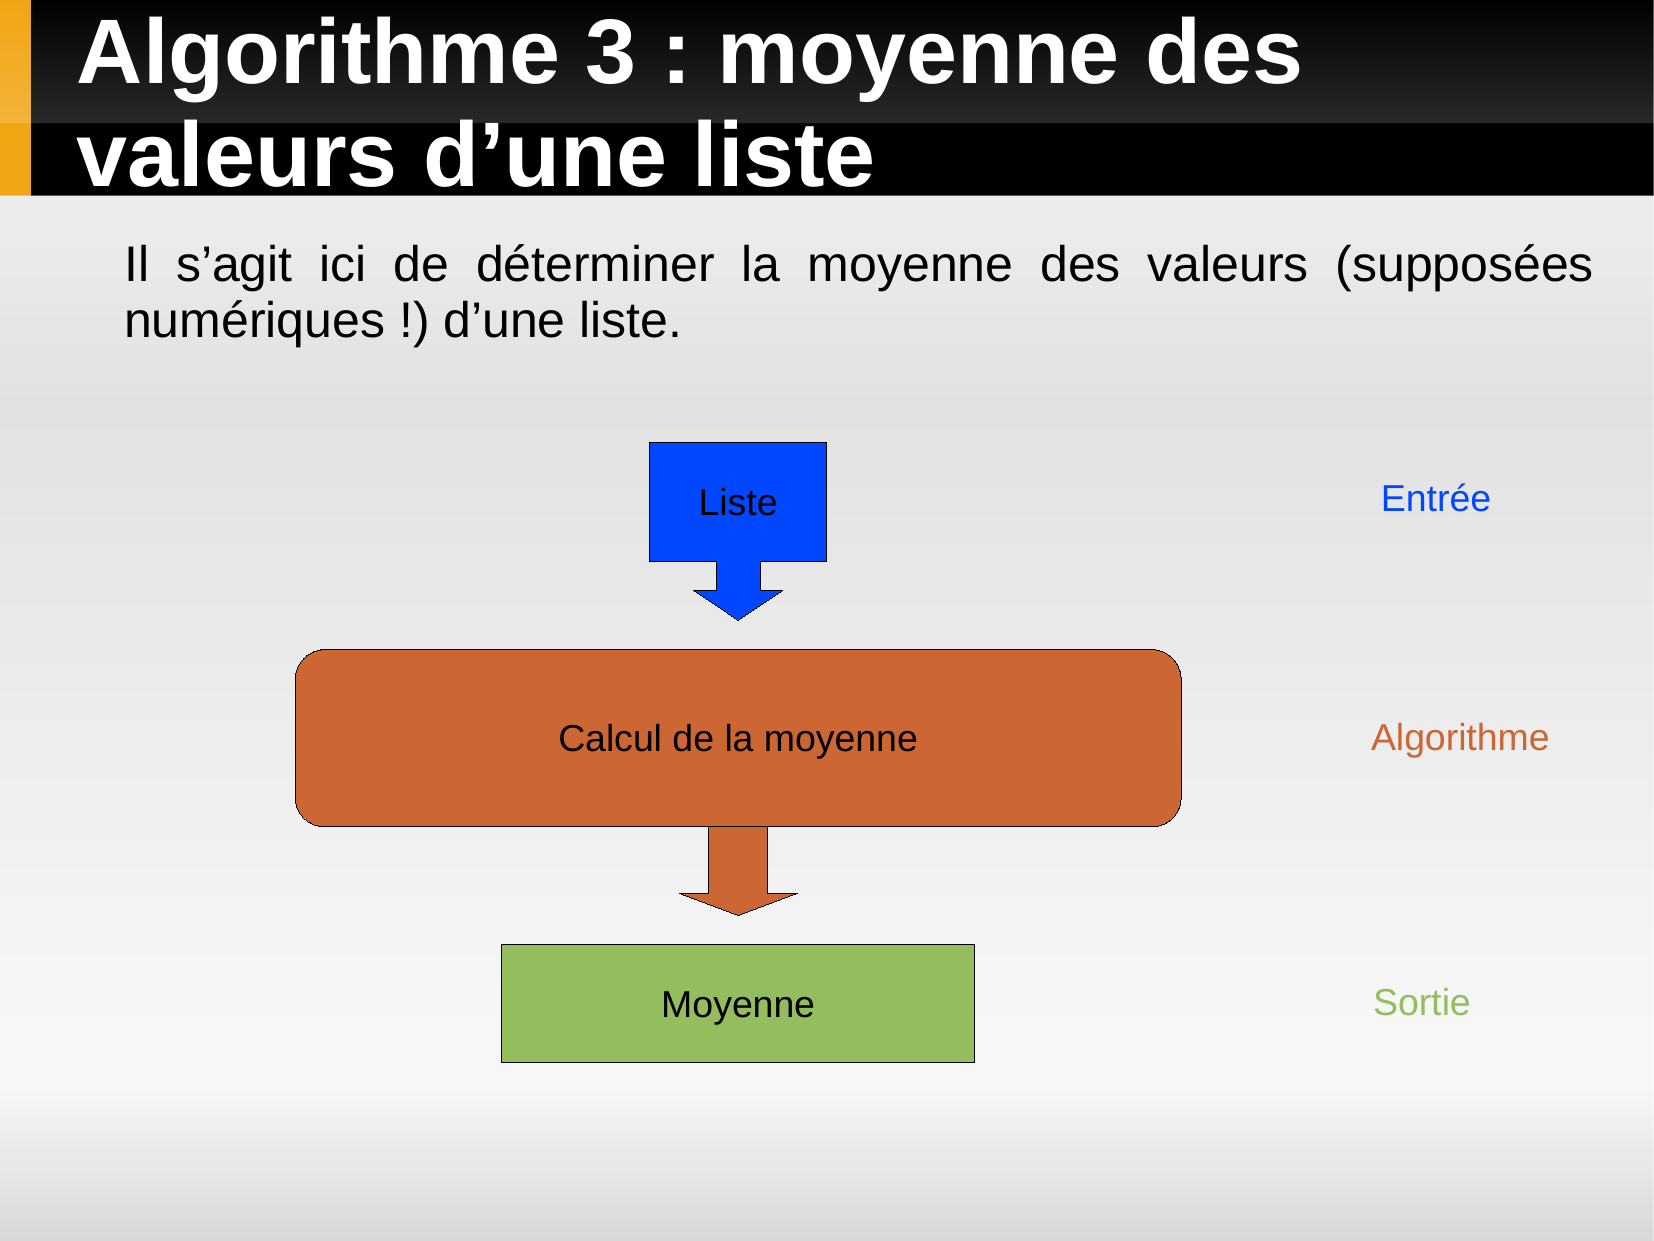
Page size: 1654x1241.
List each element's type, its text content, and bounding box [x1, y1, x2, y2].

text_box Sortie [1358, 974, 1486, 1034]
text_box Liste [649, 442, 827, 621]
list Il s’agit ici de déterminer la moyenne des valeurs (supposées numériques !) d’une liste. [53, 236, 1595, 495]
text_box Moyenne [501, 944, 975, 1063]
text_box Algorithme [1356, 708, 1565, 766]
title Algorithme 3 : moyenne des valeurs d’une liste [76, 0, 1565, 208]
text_box Entrée [1366, 470, 1506, 528]
text_box Calcul de la moyenne [295, 649, 1182, 827]
text_box [679, 826, 798, 916]
picture [0, 0, 1654, 1241]
